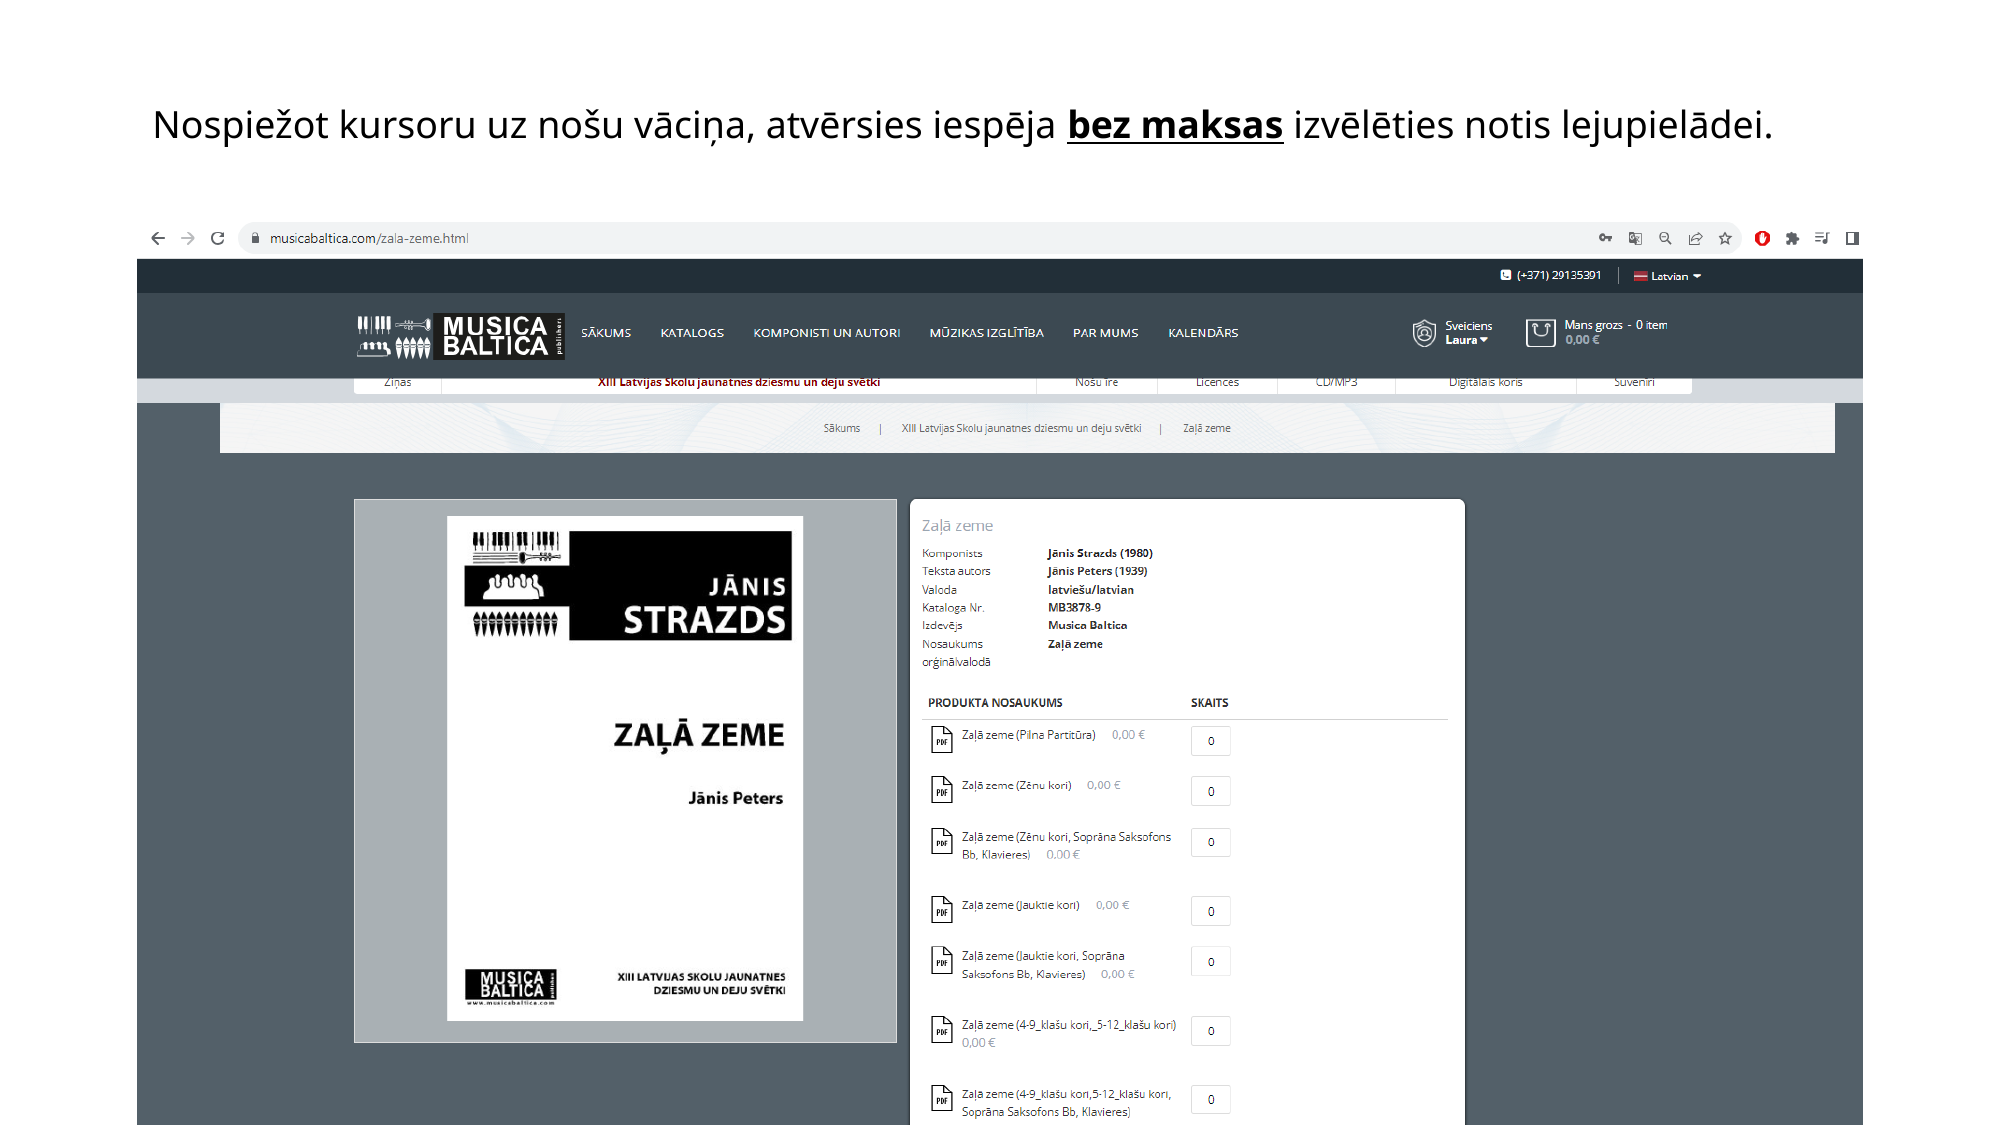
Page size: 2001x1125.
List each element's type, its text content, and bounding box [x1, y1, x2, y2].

picture [137, 218, 1863, 1125]
title Nospiežot kursoru uz nošu vāciņa, atvērsies iespēja bez maksas izvēlēties notis lejupielādei. [137, 59, 1863, 194]
